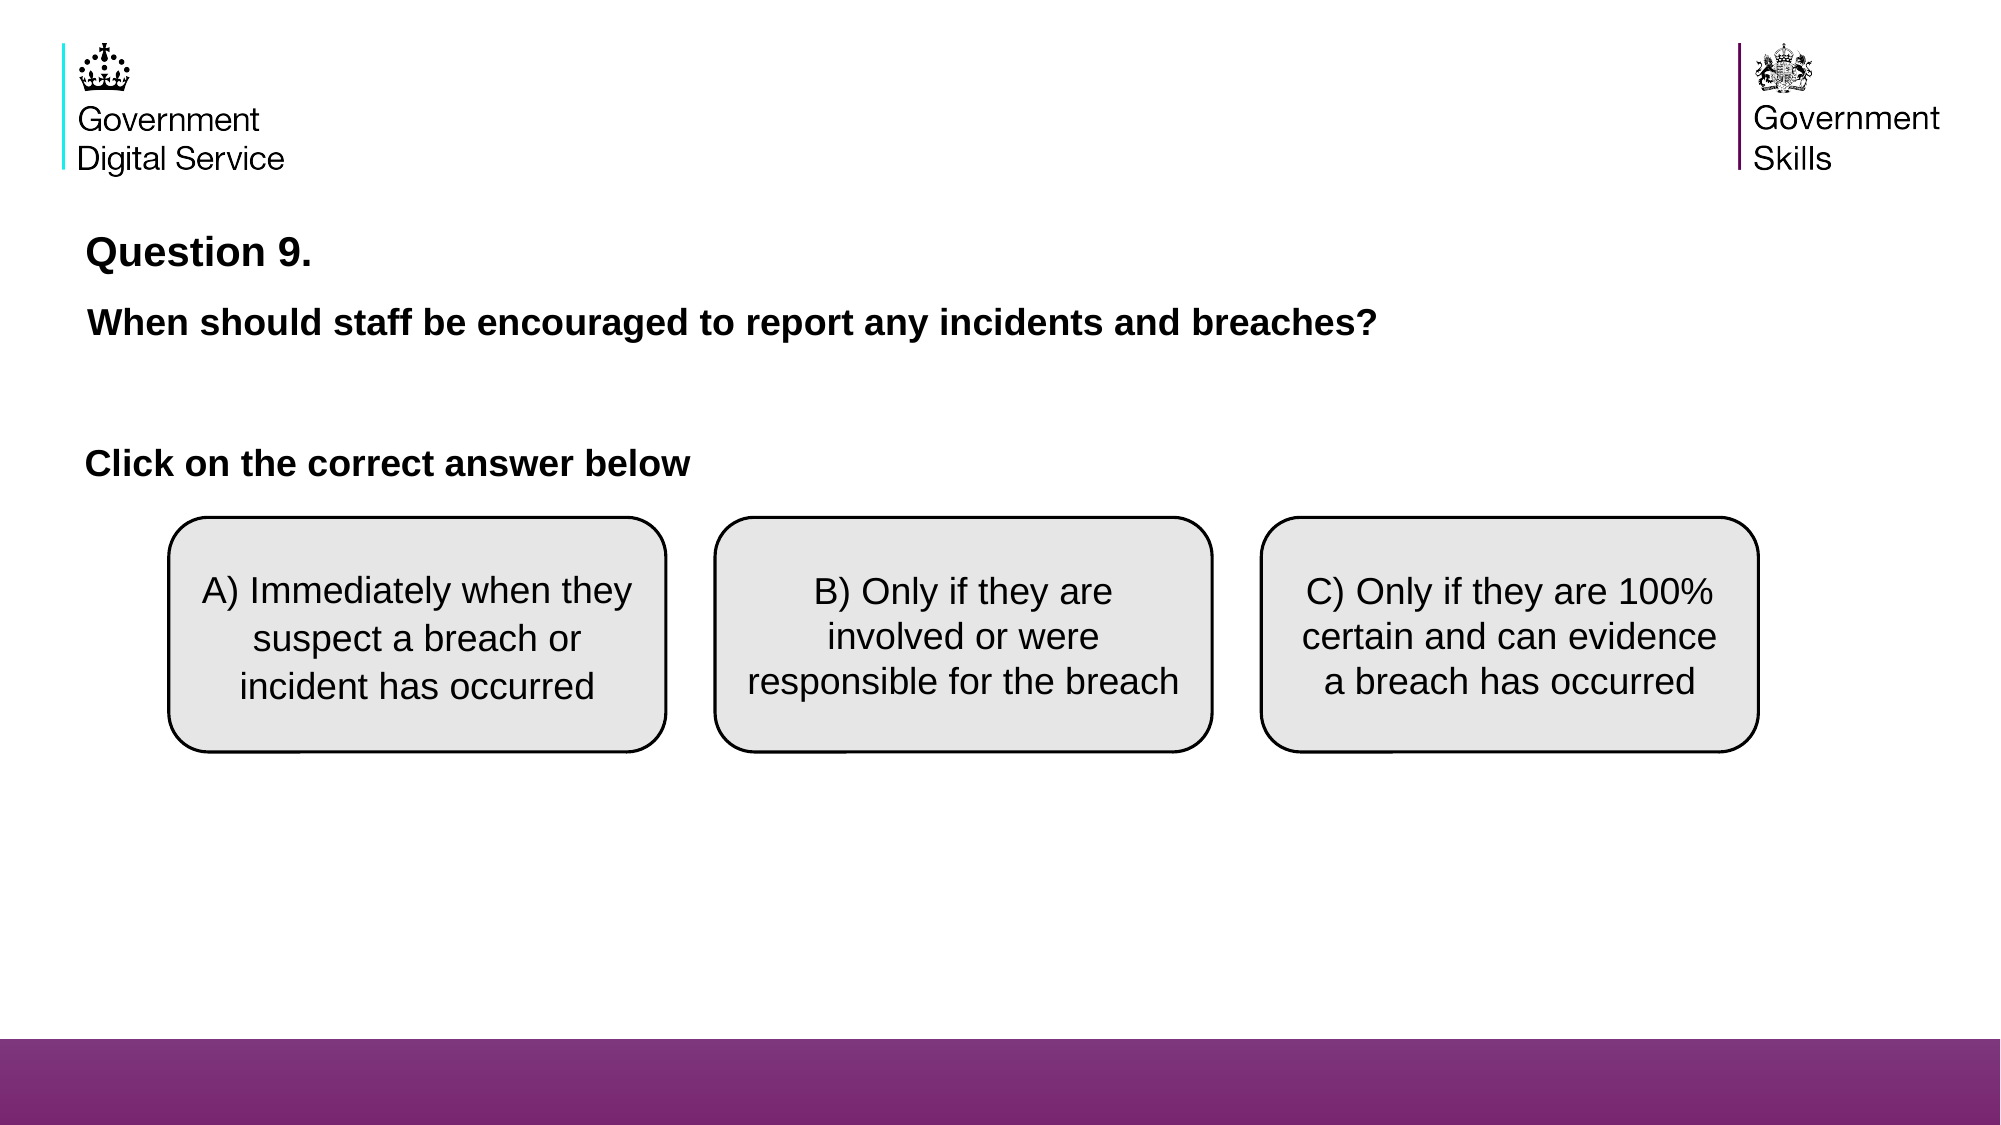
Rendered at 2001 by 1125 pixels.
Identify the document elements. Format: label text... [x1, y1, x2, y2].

title Question 9. [85, 222, 1811, 280]
text_box B) Only if they are involved or were responsible for the breach [715, 517, 1213, 752]
text_box When should staff be encouraged to report any incidents and breaches? [87, 298, 1916, 429]
text_box A) Immediately when they suspect a breach or incident has occurred [168, 517, 666, 752]
text_box C) Only if they are 100% certain and can evidence a breach has occurred [1261, 517, 1759, 752]
text_box Click on the correct answer below [84, 428, 1099, 490]
